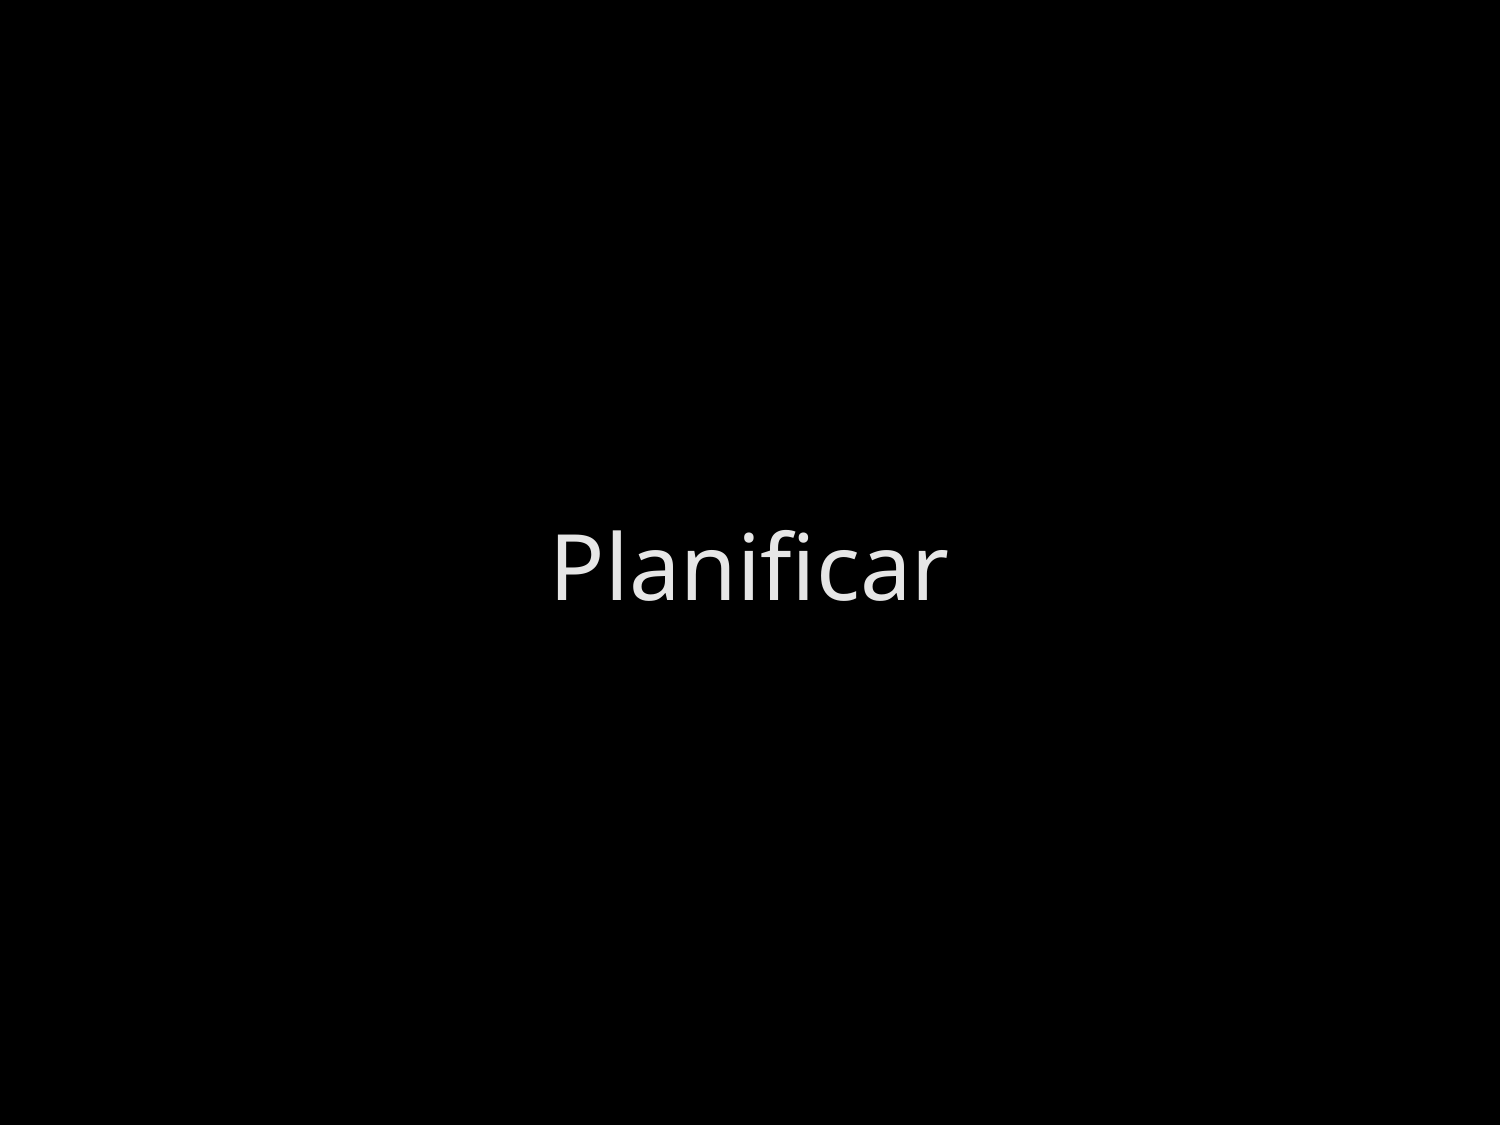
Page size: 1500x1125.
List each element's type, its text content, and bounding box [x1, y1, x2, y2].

subtitle Planificar [109, 112, 1391, 1013]
